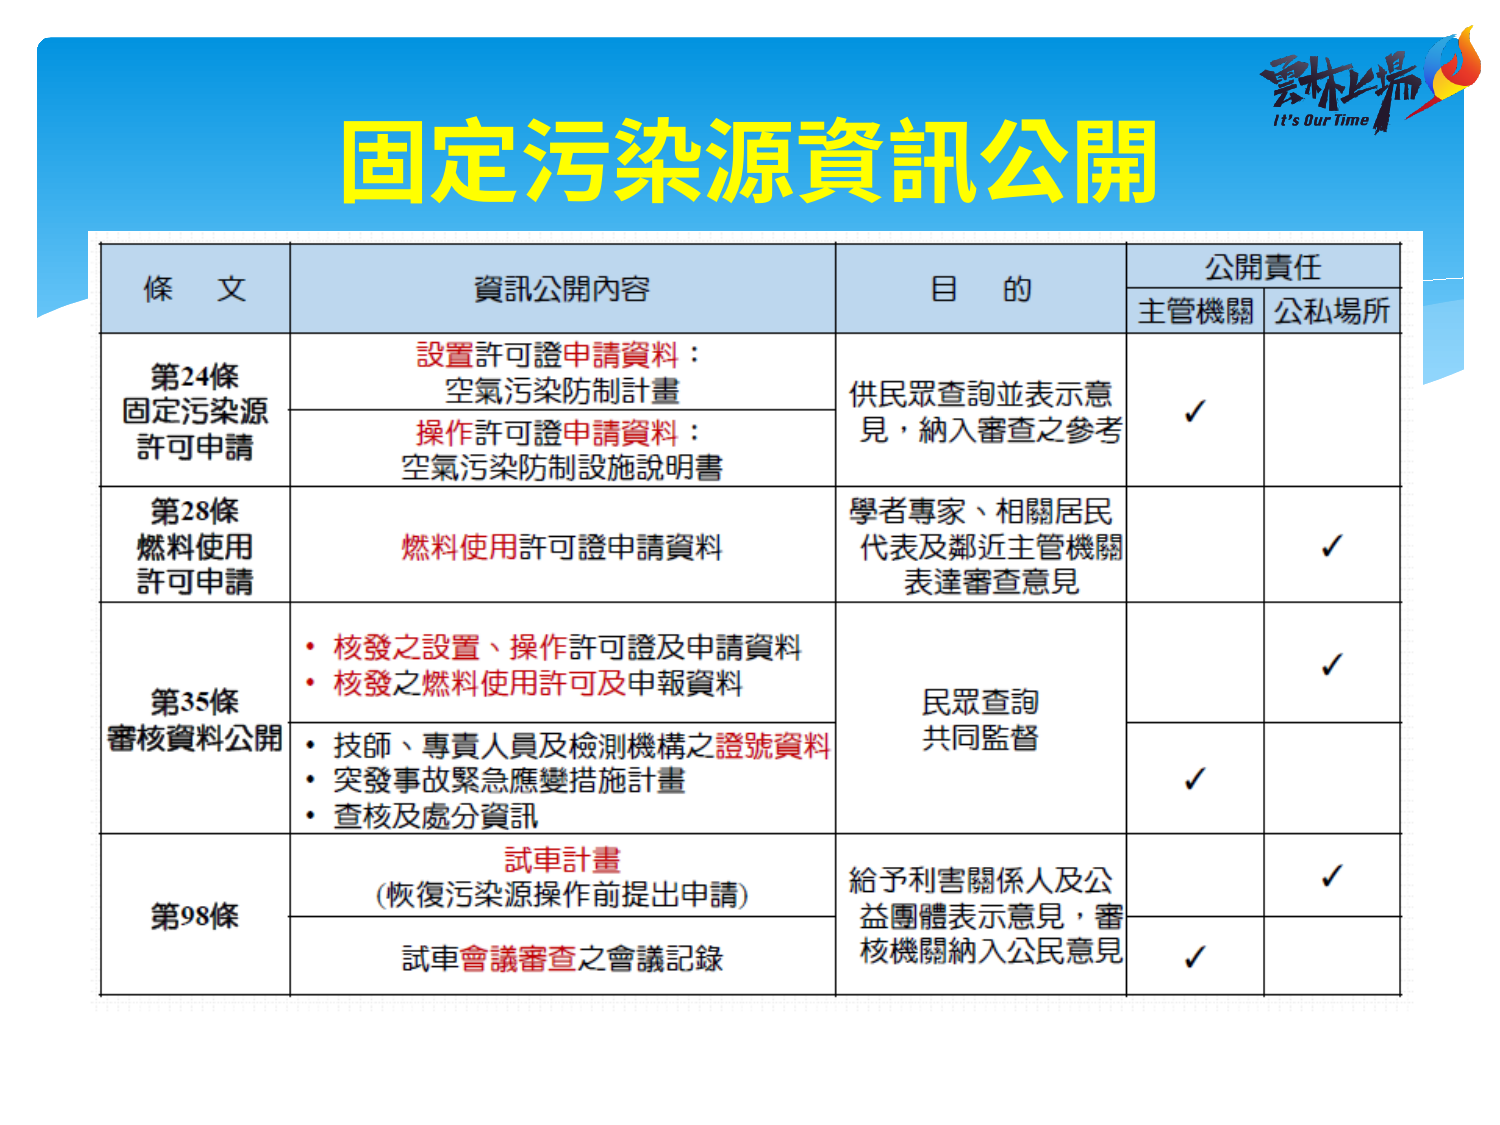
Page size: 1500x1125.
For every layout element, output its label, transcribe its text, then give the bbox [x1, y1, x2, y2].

picture [1257, 19, 1483, 141]
title 固定污染源資訊公開 [75, 55, 1425, 261]
picture [88, 231, 1423, 1013]
